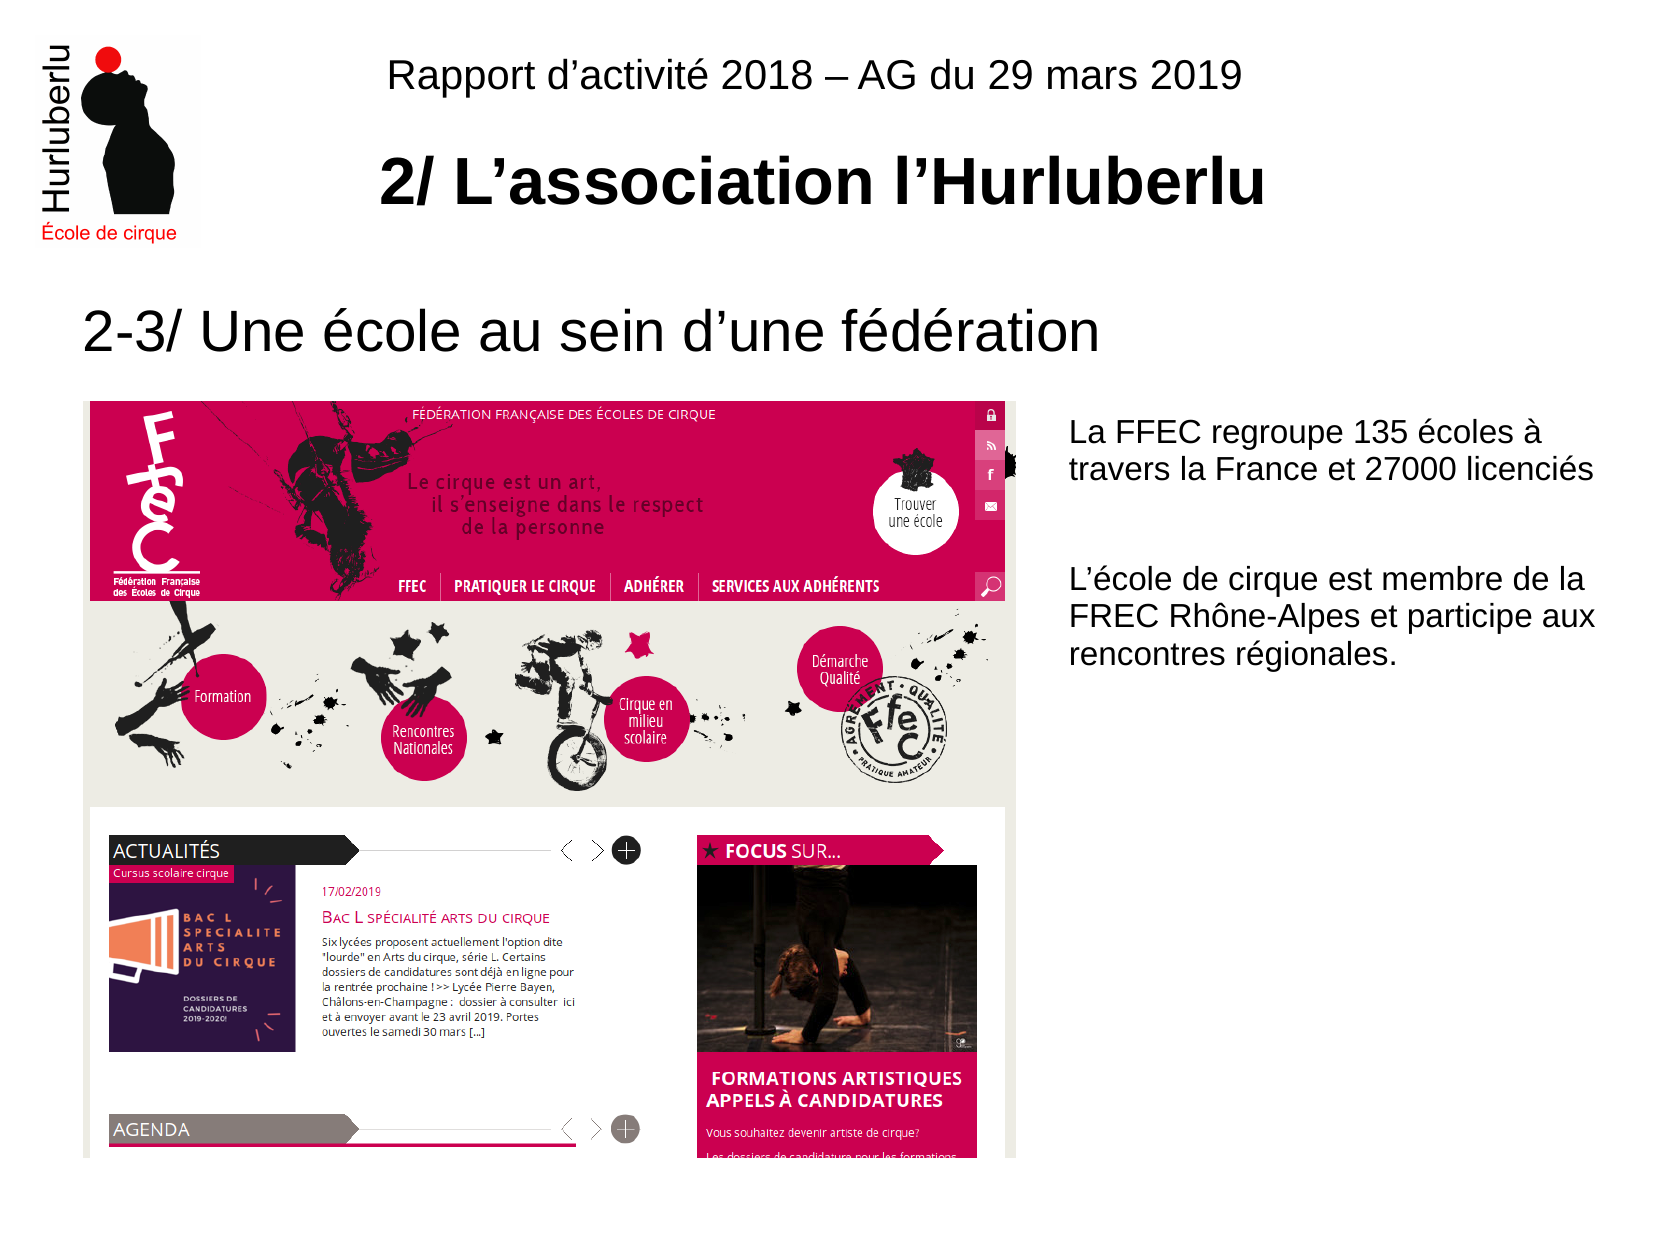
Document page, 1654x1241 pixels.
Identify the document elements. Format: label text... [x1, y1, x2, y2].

picture [83, 401, 1016, 1158]
text_box La FFEC regroupe 135 écoles à travers la France et 27000 licenciés [1068, 413, 1625, 544]
text_box 2-3/ Une école au sein d’une fédération [82, 299, 1276, 430]
title Rapport d’activité 2018 – AG du 29 mars 2019 2/ L’association l’Hurluberlu [70, 23, 1559, 248]
picture [35, 35, 201, 249]
text_box L’école de cirque est membre de la FREC Rhône-Alpes et participe aux rencontres régionales. [1068, 560, 1625, 692]
